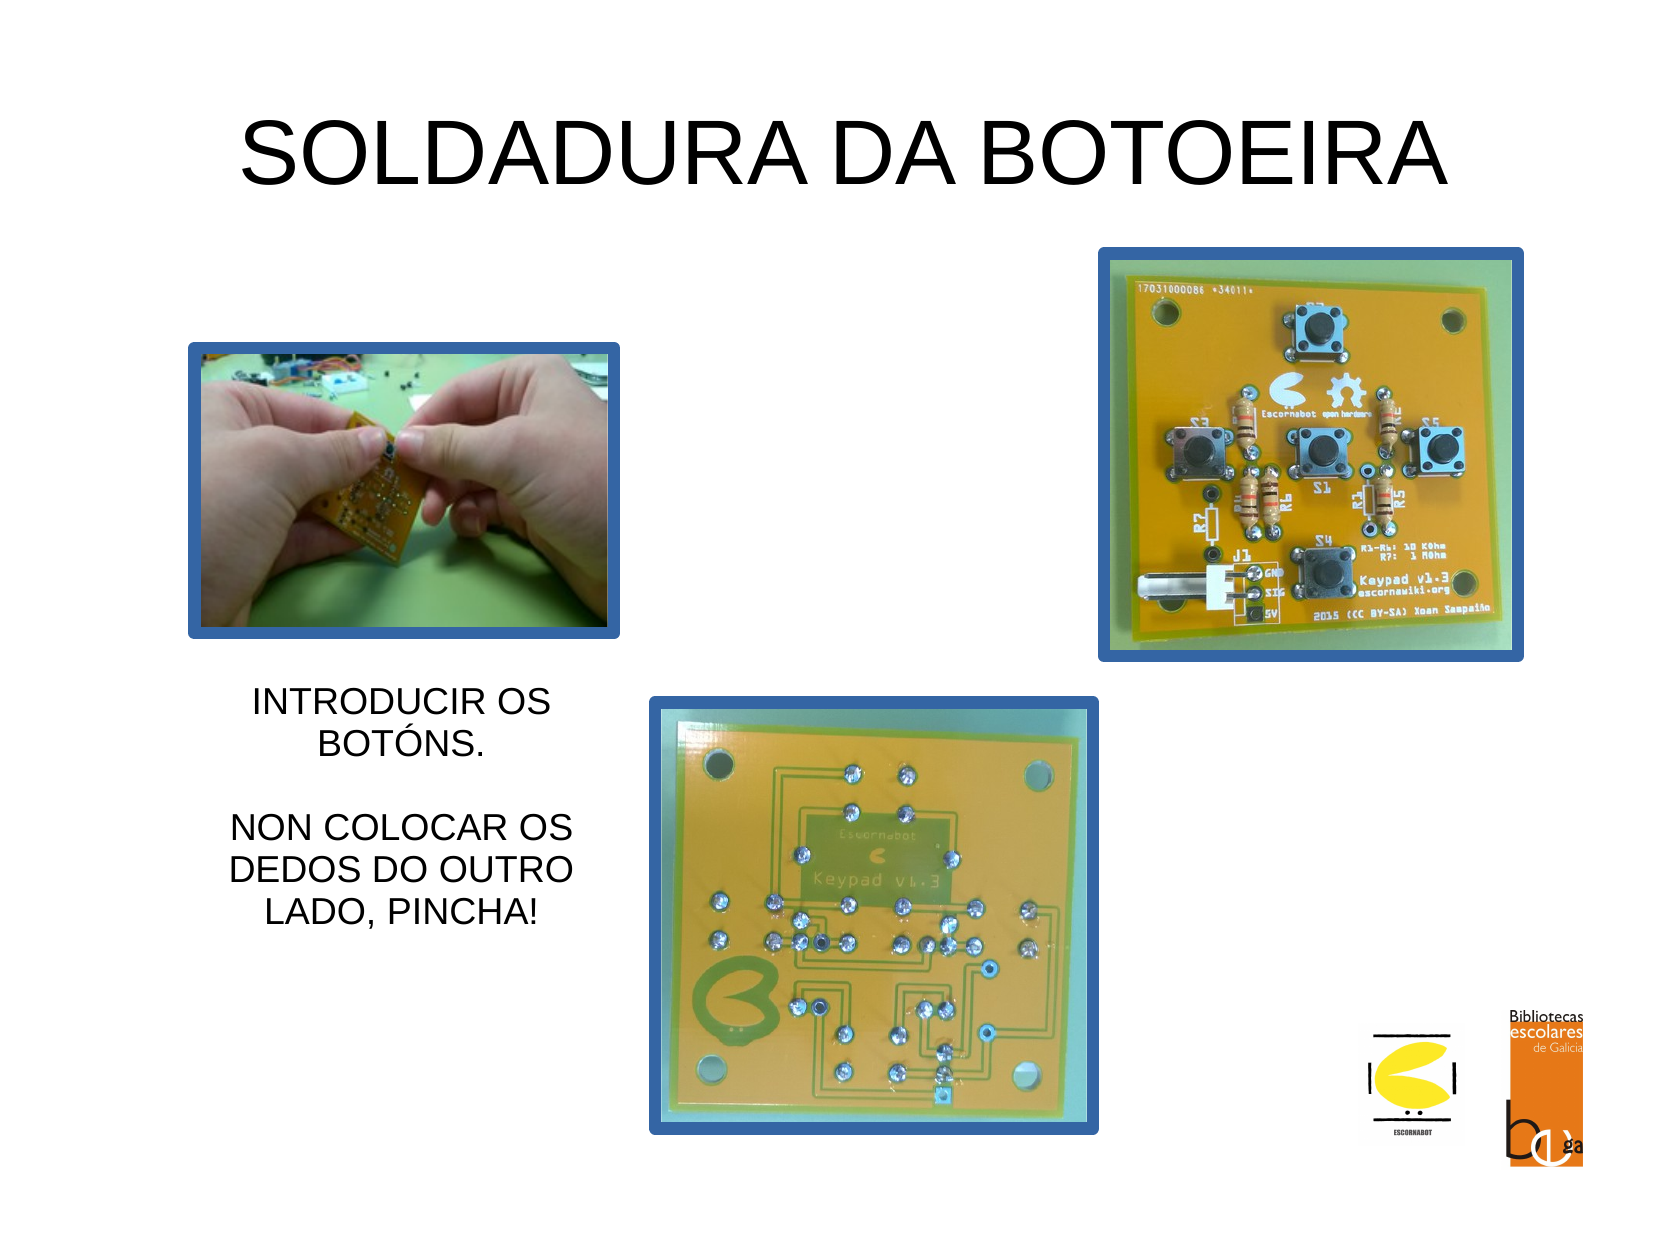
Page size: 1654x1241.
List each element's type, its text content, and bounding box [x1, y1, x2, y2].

picture [1358, 1023, 1465, 1146]
picture [661, 708, 1087, 1123]
picture [200, 354, 608, 627]
title SOLDADURA DA BOTOEIRA [82, 49, 1571, 257]
text_box INTRODUCIR OS BOTÓNS. NON COLOCAR OS DEDOS DO OUTRO LADO, PINCHA! [188, 673, 615, 940]
picture [1110, 259, 1512, 650]
picture [1501, 1010, 1583, 1170]
